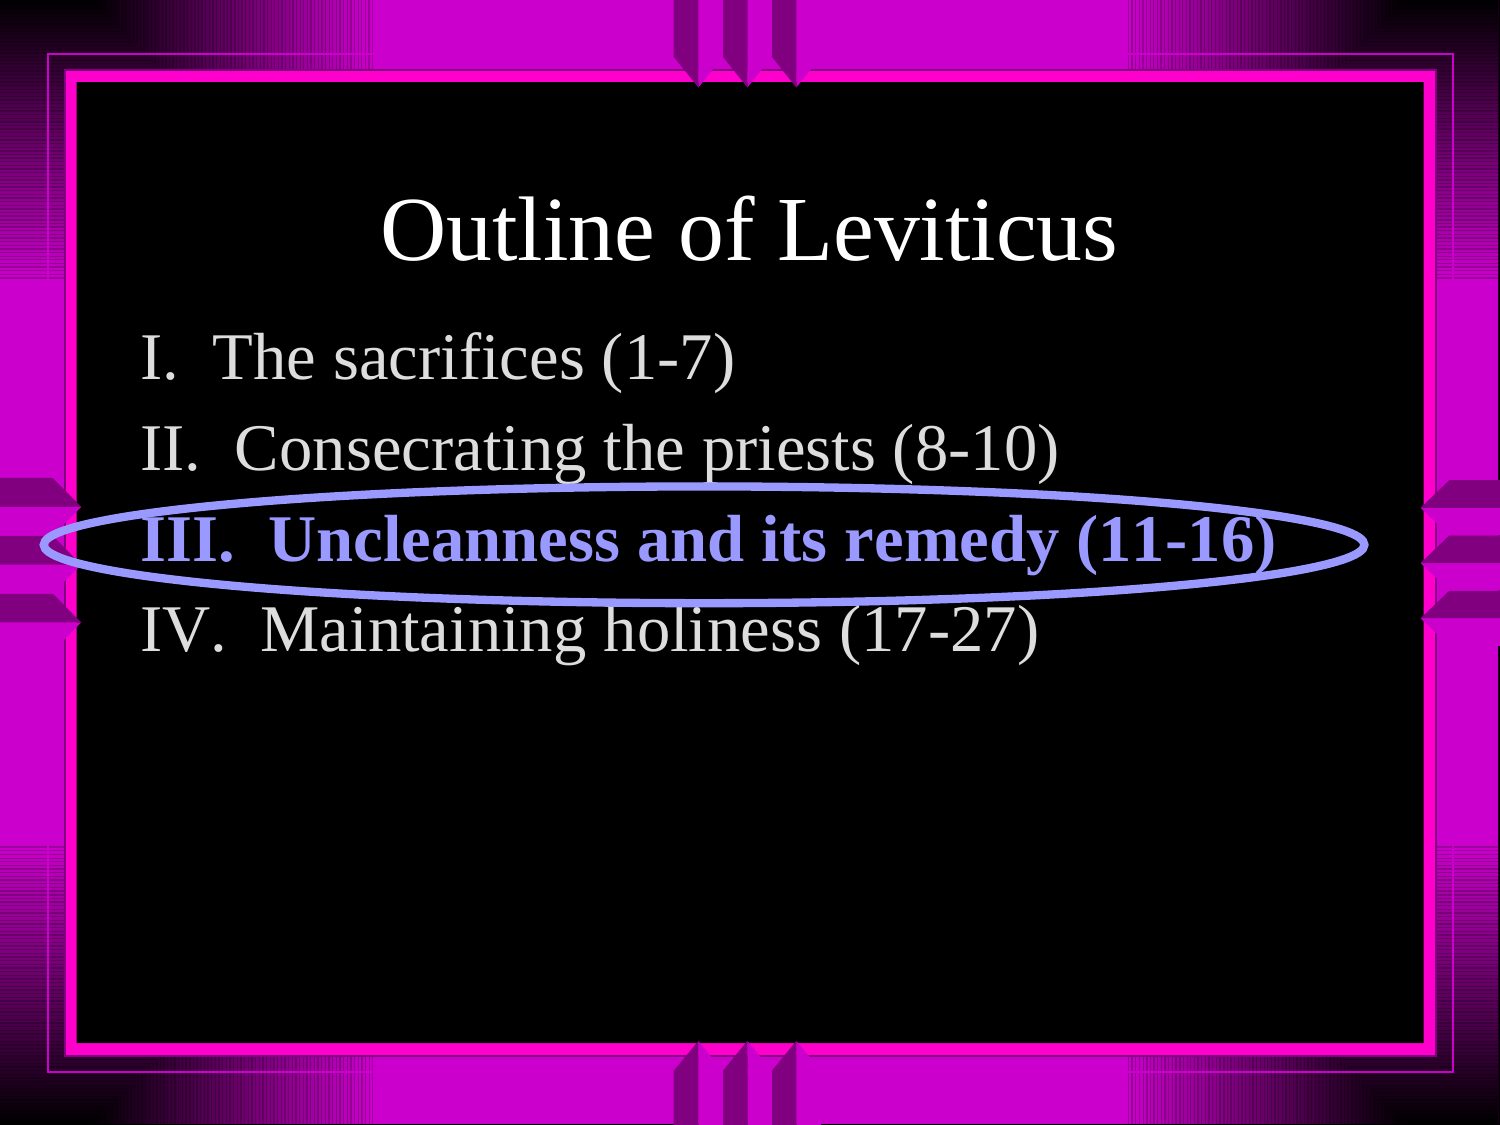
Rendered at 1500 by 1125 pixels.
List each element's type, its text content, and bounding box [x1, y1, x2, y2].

list I. The sacrifices (1-7) II. Consecrating the priests (8-10) III. Uncleanness and its remedy (11-16) IV. Maintaining holiness (17-27) [125, 491, 1359, 599]
list I. The sacrifices (1-7) II. Consecrating the priests (8-10) III. Uncleanness and its remedy (11-16) IV. Maintaining holiness (17-27) [125, 312, 1388, 988]
title Outline of Leviticus [112, 99, 1388, 288]
